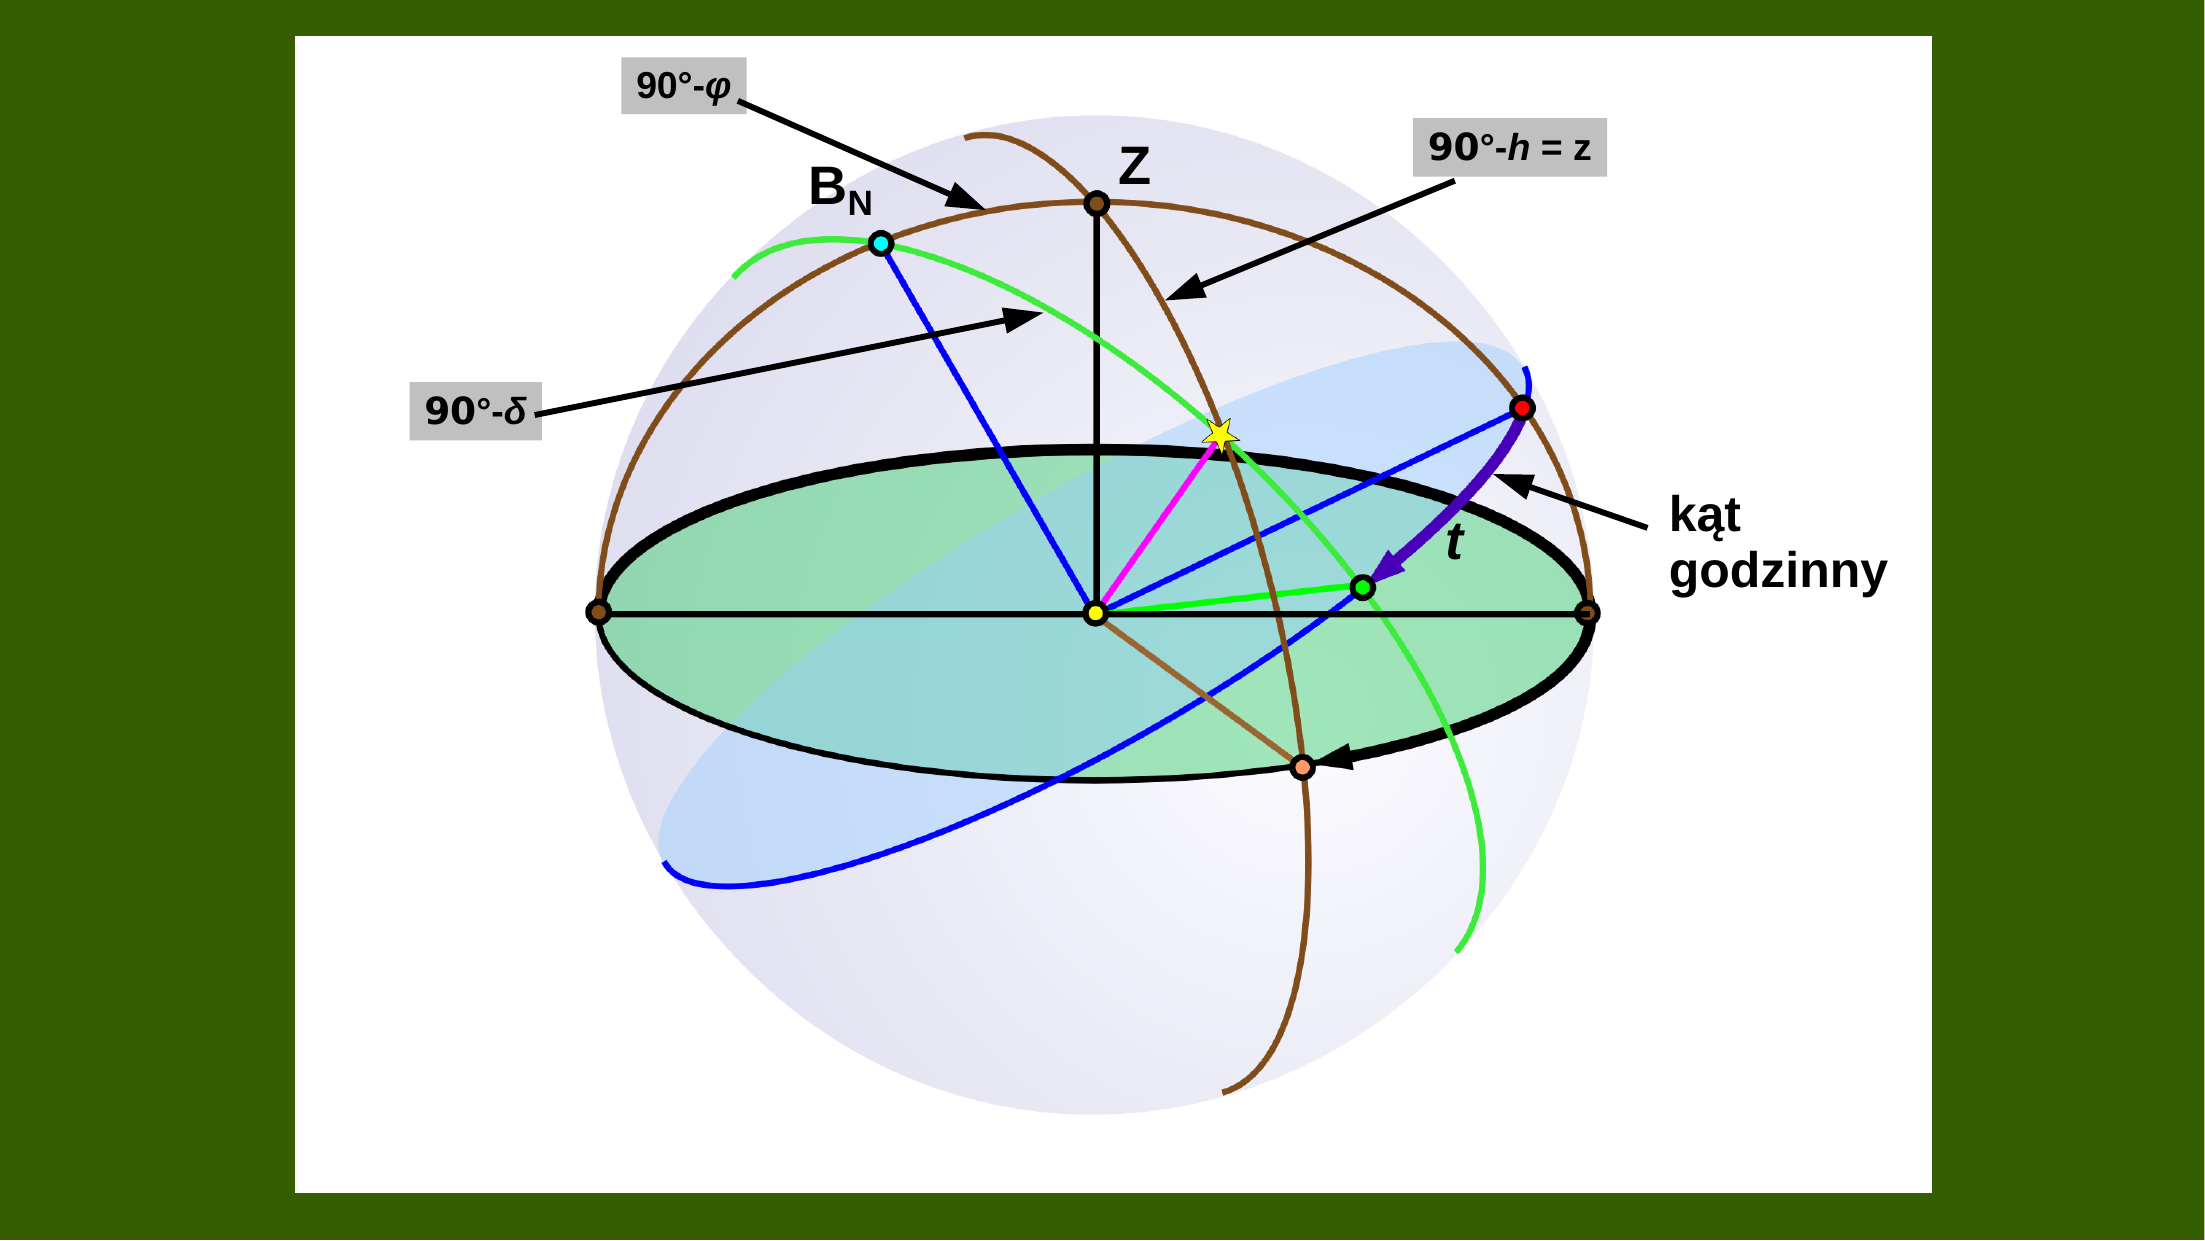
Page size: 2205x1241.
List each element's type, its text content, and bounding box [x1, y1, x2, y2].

text_box 90°-h = z [1413, 118, 1608, 177]
text_box 90°-δ [409, 382, 542, 441]
picture [295, 36, 1932, 1193]
text_box kąt godzinny [1654, 478, 1904, 606]
text_box t [1430, 503, 1479, 579]
text_box 90°-φ [621, 57, 747, 115]
text_box BN [793, 147, 889, 231]
text_box Z [1104, 127, 1167, 204]
